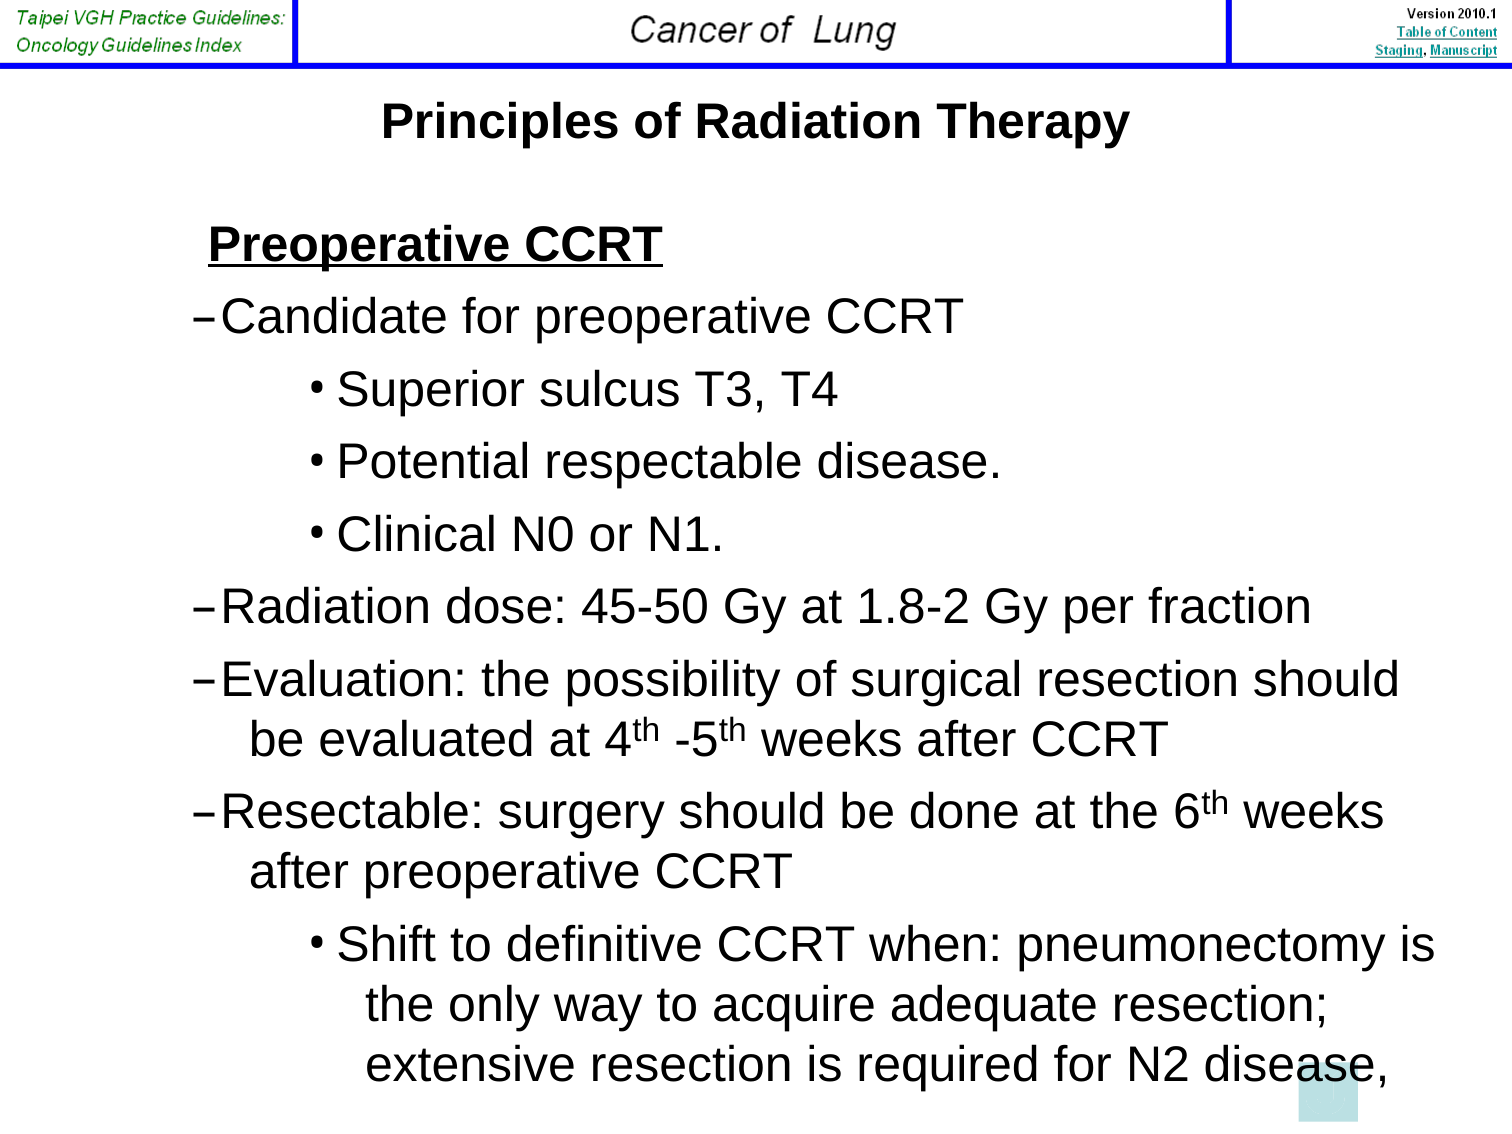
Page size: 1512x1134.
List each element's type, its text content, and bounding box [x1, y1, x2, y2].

title Principles of Radiation Therapy [0, 70, 1512, 166]
list Preoperative CCRT Candidate for preoperative CCRT Superior sulcus T3, T4 Potential respectable disease. Clinical N0 or N1. Radiation dose: 45-50 Gy at 1.8-2 Gy per fraction Evaluation: the possibility of surgical resection should be evaluated at 4th -5th weeks after CCRT Resectable: surgery should be done at the 6th weeks after preoperative CCRT Shift to definitive CCRT when: pneumonectomy is the only way to acquire adequate resection; extensive resection is required for N2 disease, [0, 203, 1460, 1102]
